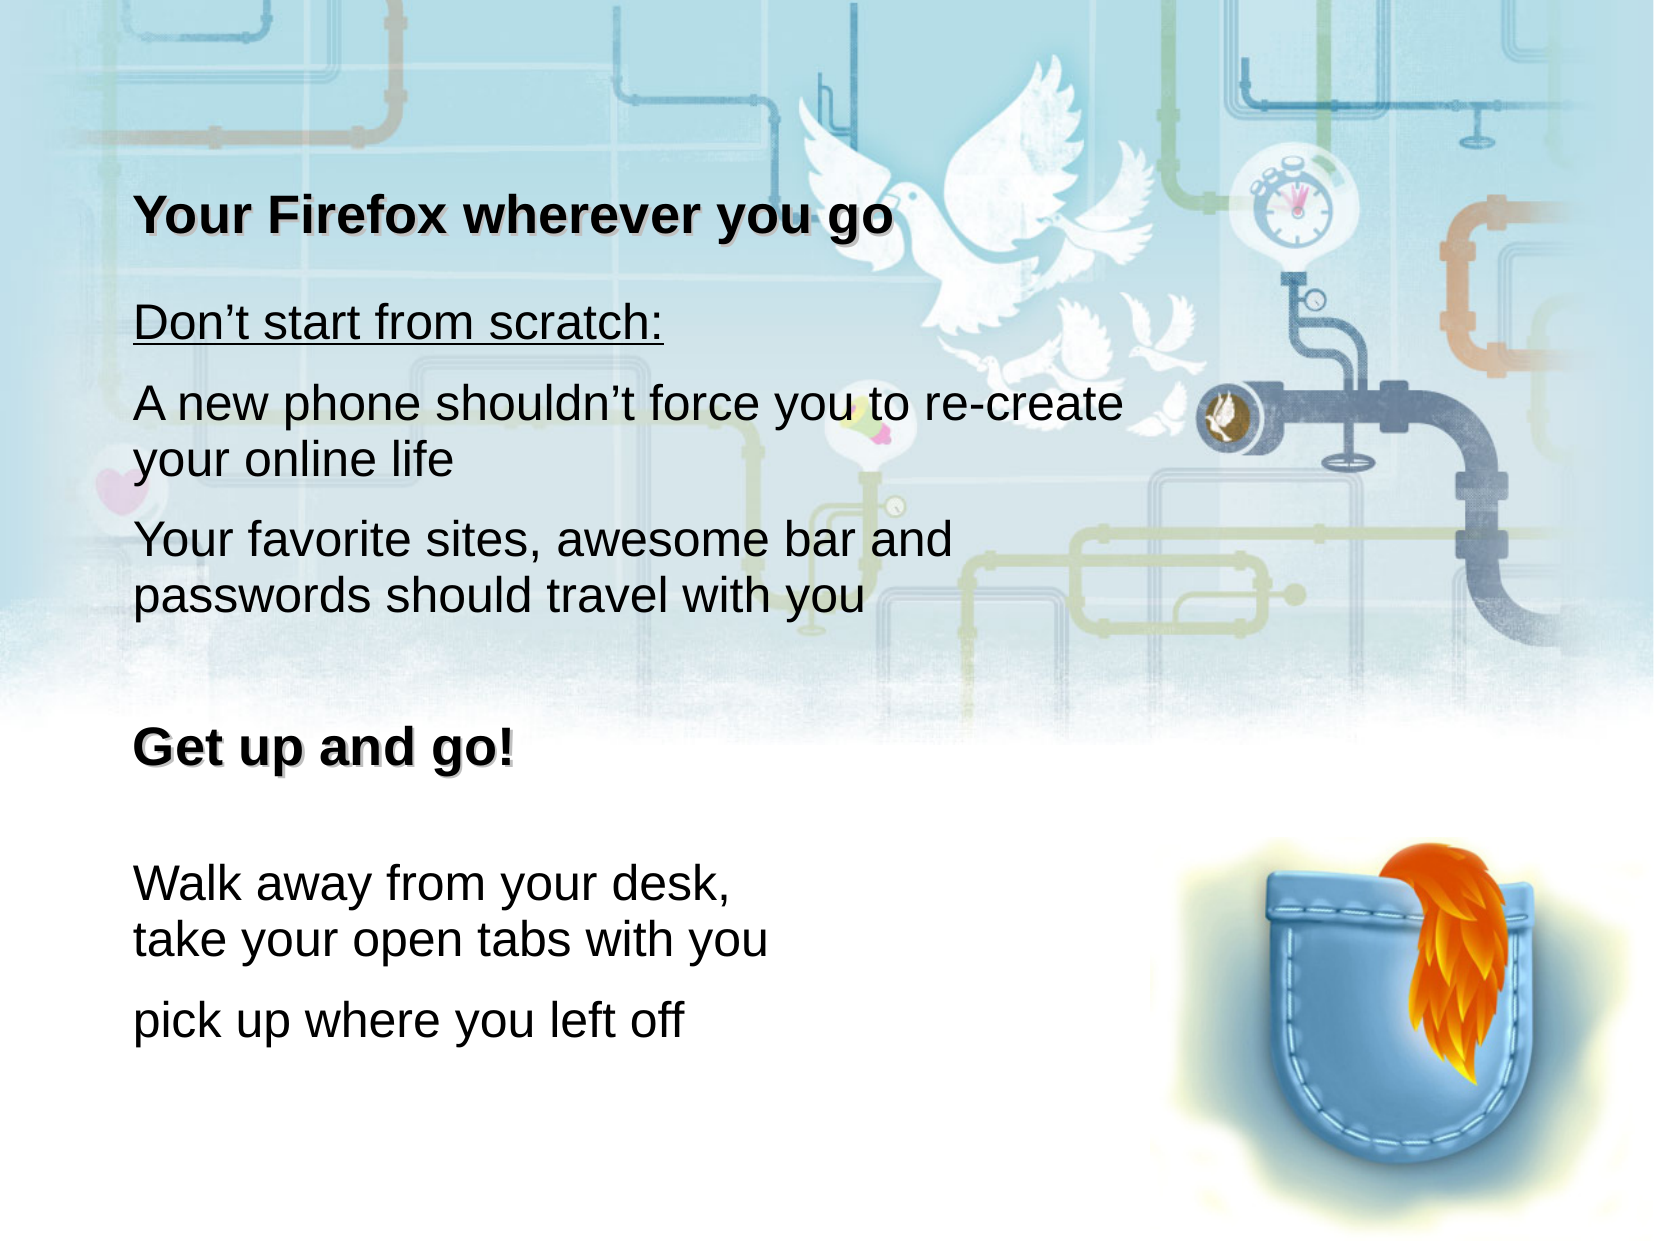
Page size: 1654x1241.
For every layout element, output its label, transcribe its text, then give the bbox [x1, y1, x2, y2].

picture [1150, 837, 1654, 1241]
text_box Your Firefox wherever you go [118, 177, 916, 326]
text_box Walk away from your desk, take your open tabs with you pick up where you left off [118, 767, 827, 1056]
picture [0, 0, 1654, 745]
text_box Get up and go! [118, 708, 916, 858]
text_box Don’t start from scratch: A new phone shouldn’t force you to re-create your online life Your favorite sites, awesome bar and passwords should travel with you [118, 206, 1182, 711]
